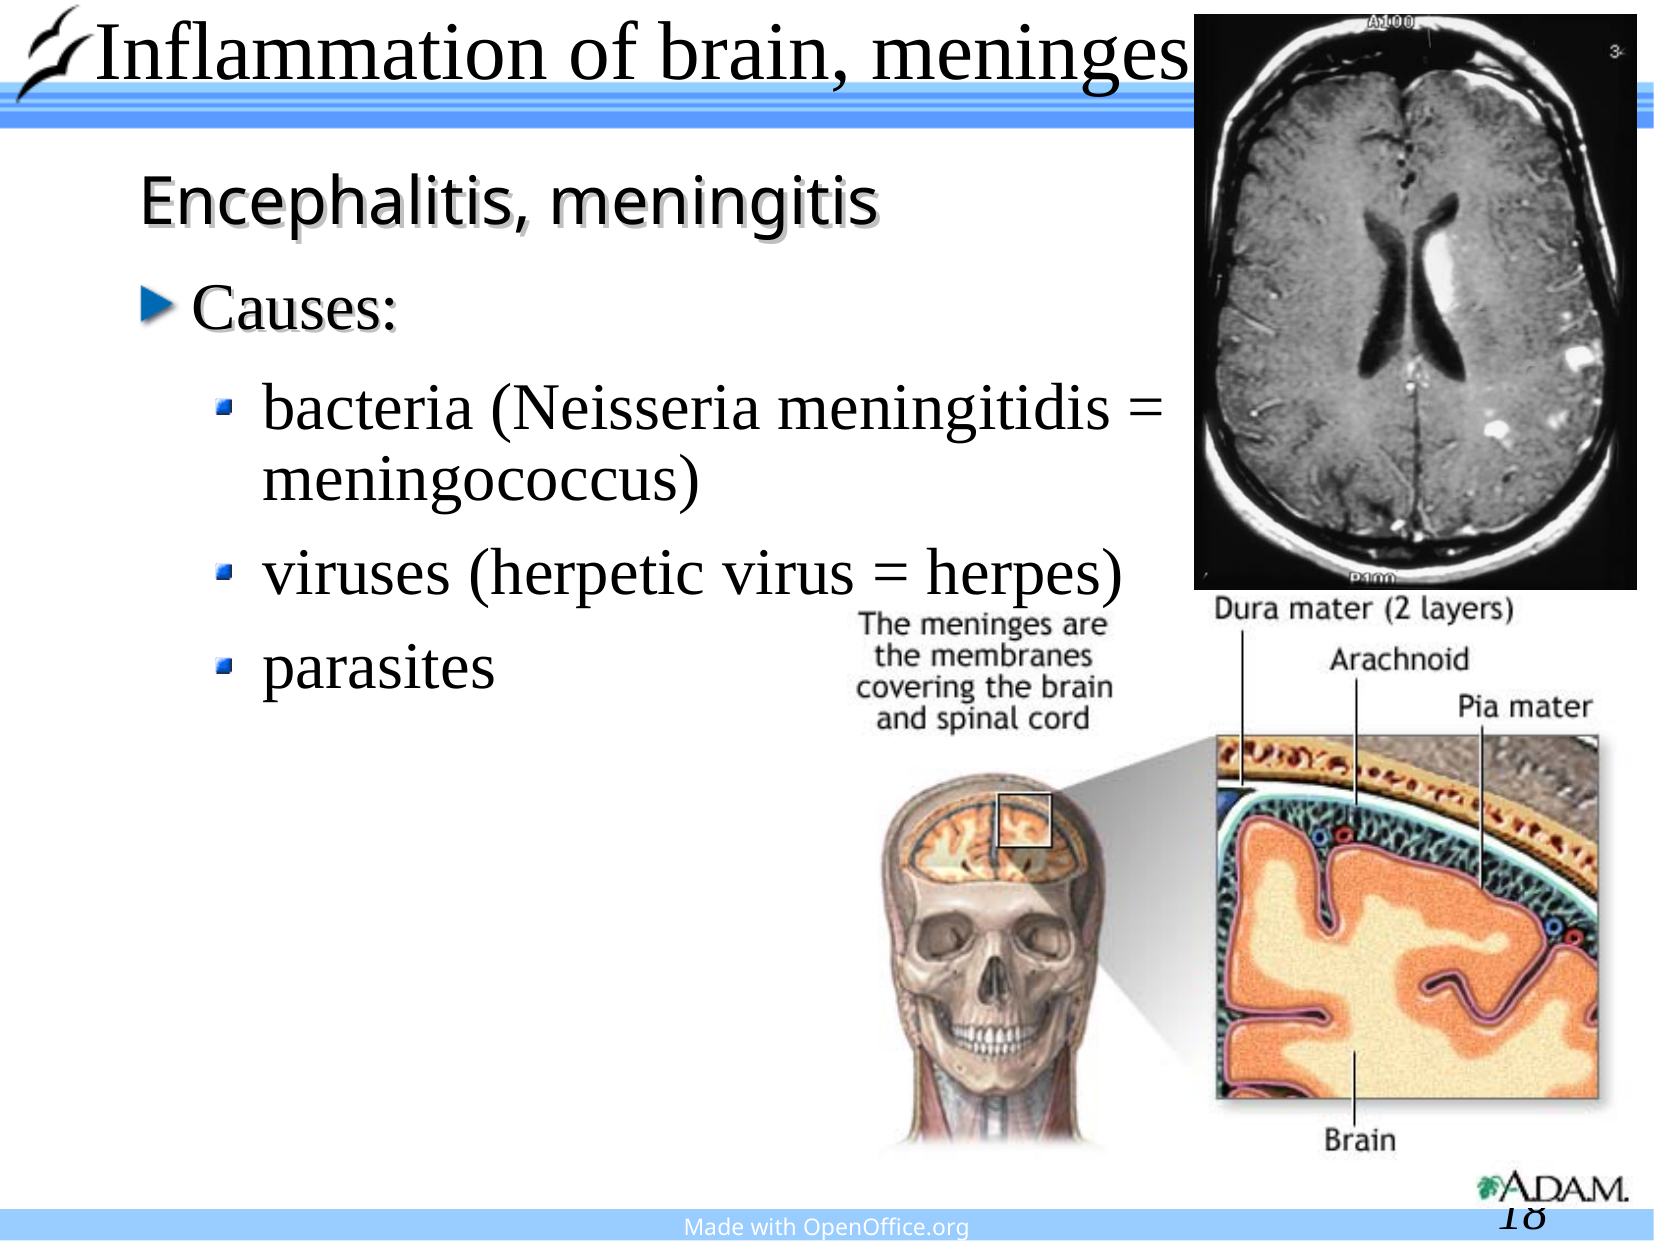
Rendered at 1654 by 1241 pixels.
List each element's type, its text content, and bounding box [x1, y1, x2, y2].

title Inflammation of brain, meninges [94, 0, 1507, 107]
list Encephalitis, meningitis Causes: bacteria (Neisseria meningitidis = meningococcus) viruses (herpetic virus = herpes) parasites [120, 152, 1169, 1176]
picture [0, 0, 1654, 1208]
